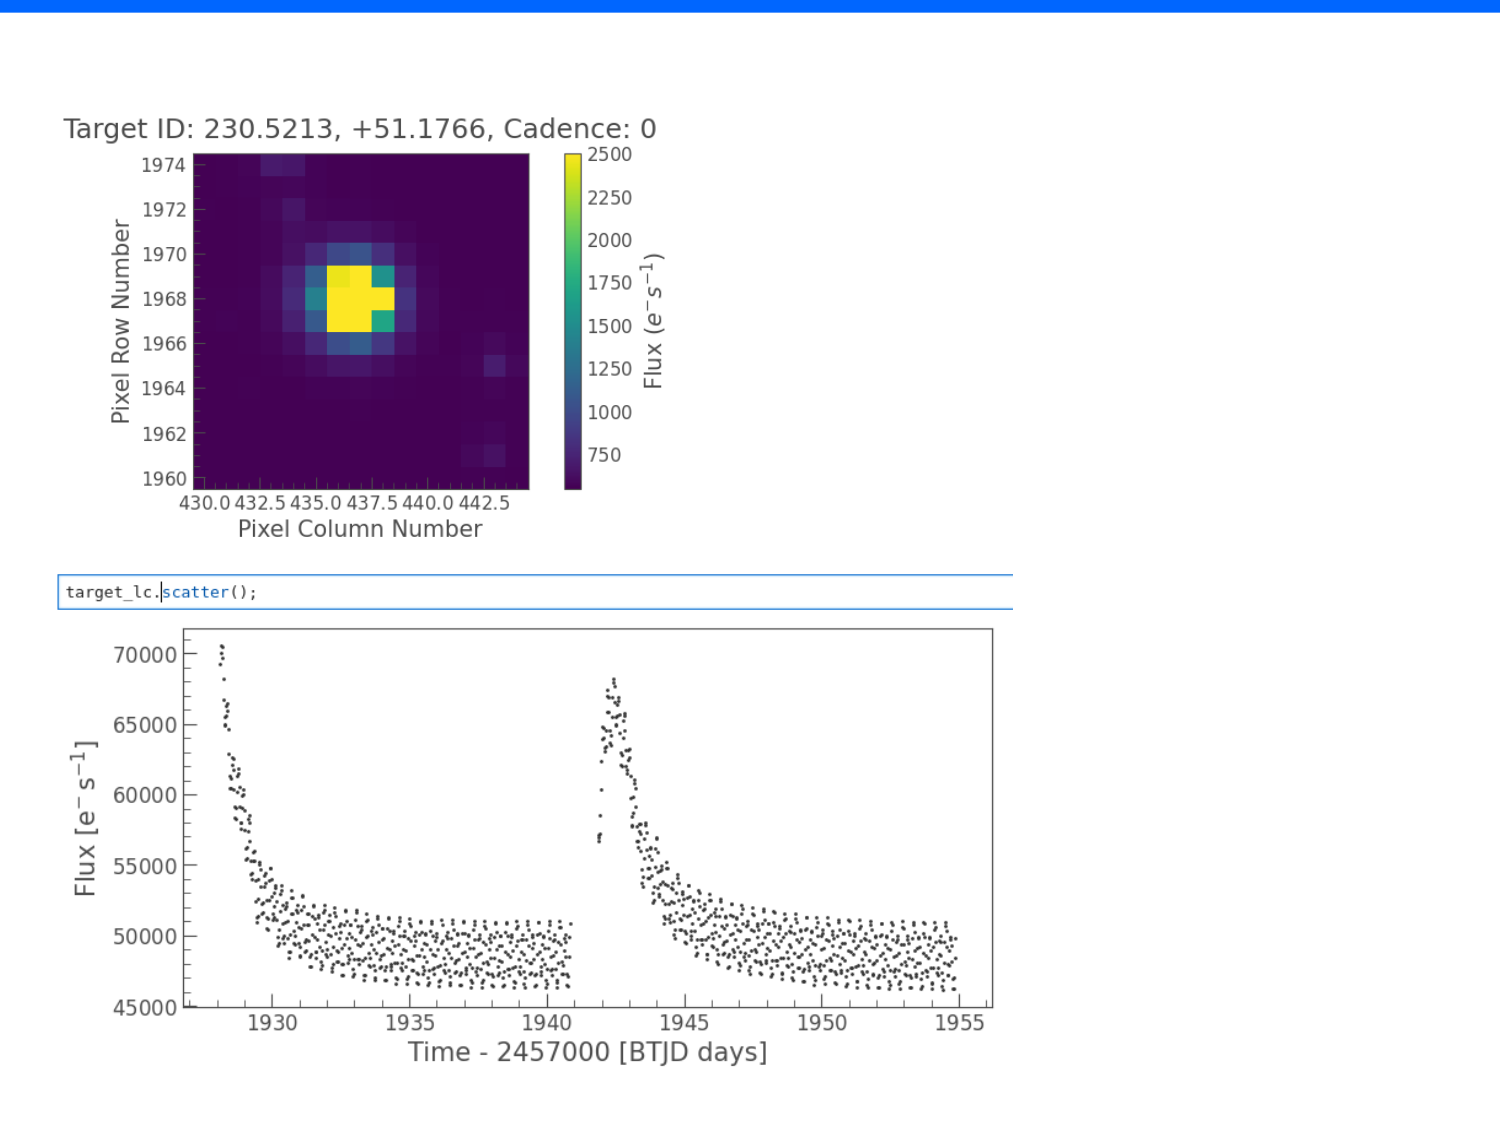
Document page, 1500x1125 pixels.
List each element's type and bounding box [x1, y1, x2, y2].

picture [57, 112, 695, 550]
picture [49, 562, 1013, 1087]
